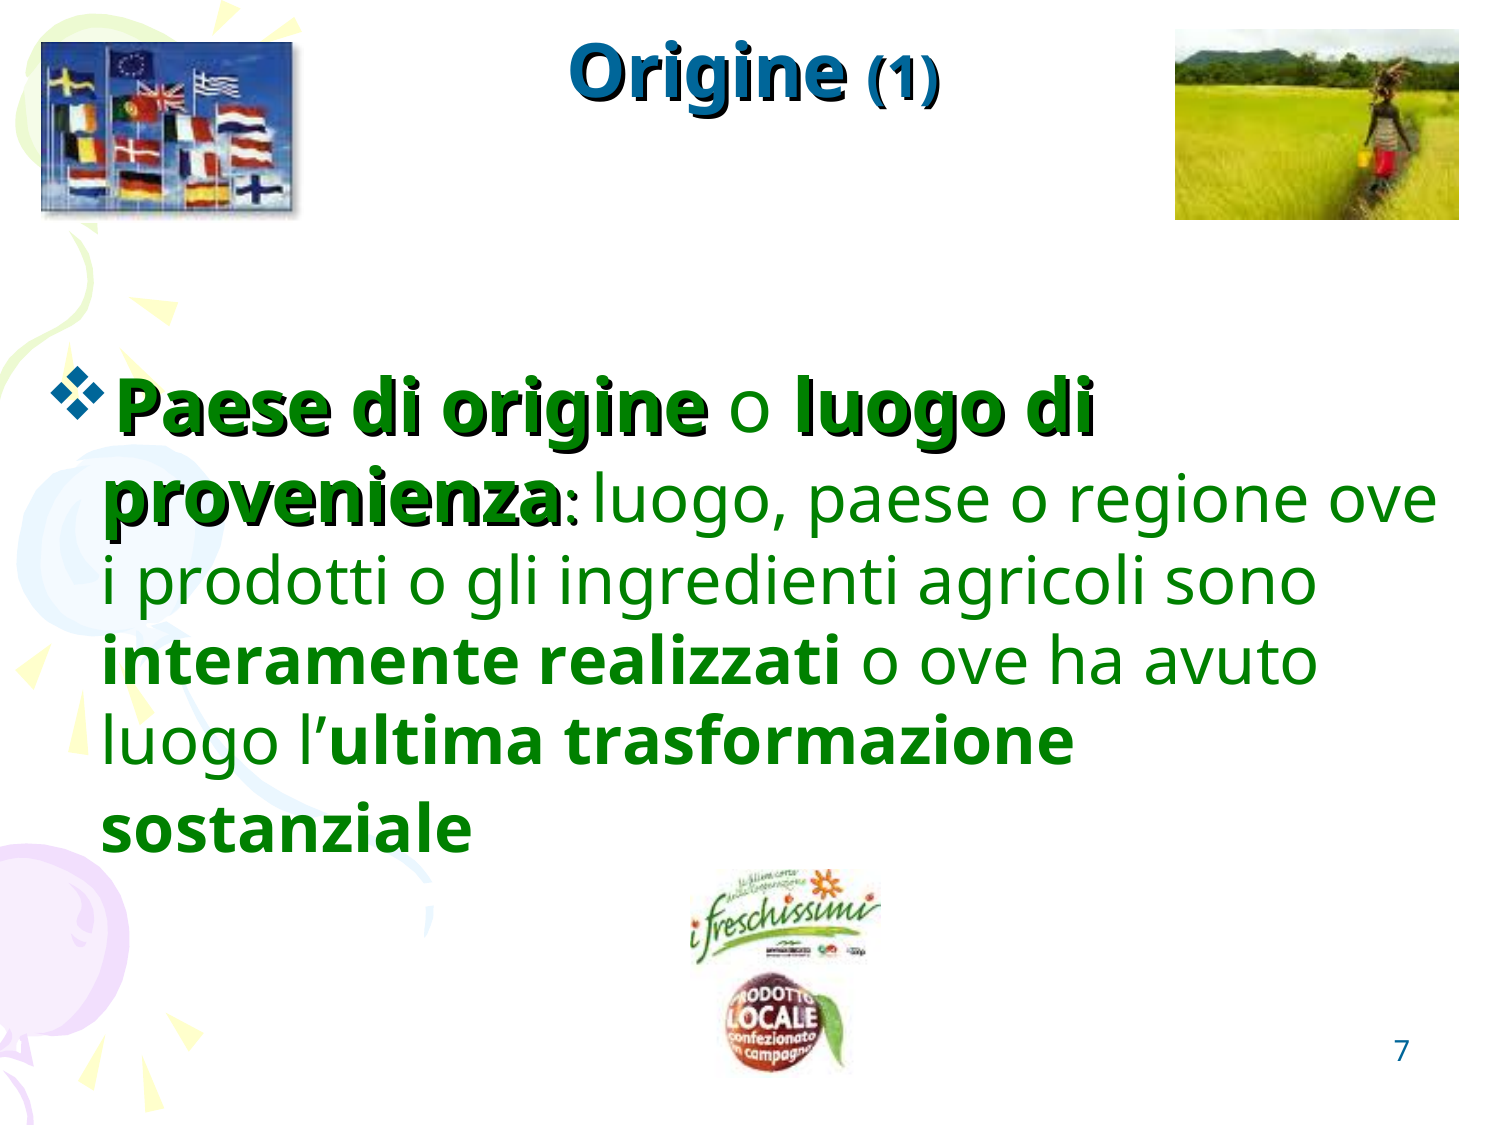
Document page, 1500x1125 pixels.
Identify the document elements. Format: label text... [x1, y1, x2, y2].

picture [690, 869, 881, 1078]
picture [1175, 29, 1459, 221]
list Paese di origine o luogo di provenienza: luogo, paese o regione ove i prodotti o gli ingredienti agricoli sono interamente realizzati o ove ha avuto luogo l’ultima trasformazione sostanziale [29, 349, 1459, 906]
title Origine (1) [76, 7, 1430, 121]
text_box <numero> [1074, 1024, 1426, 1100]
picture [41, 42, 304, 223]
